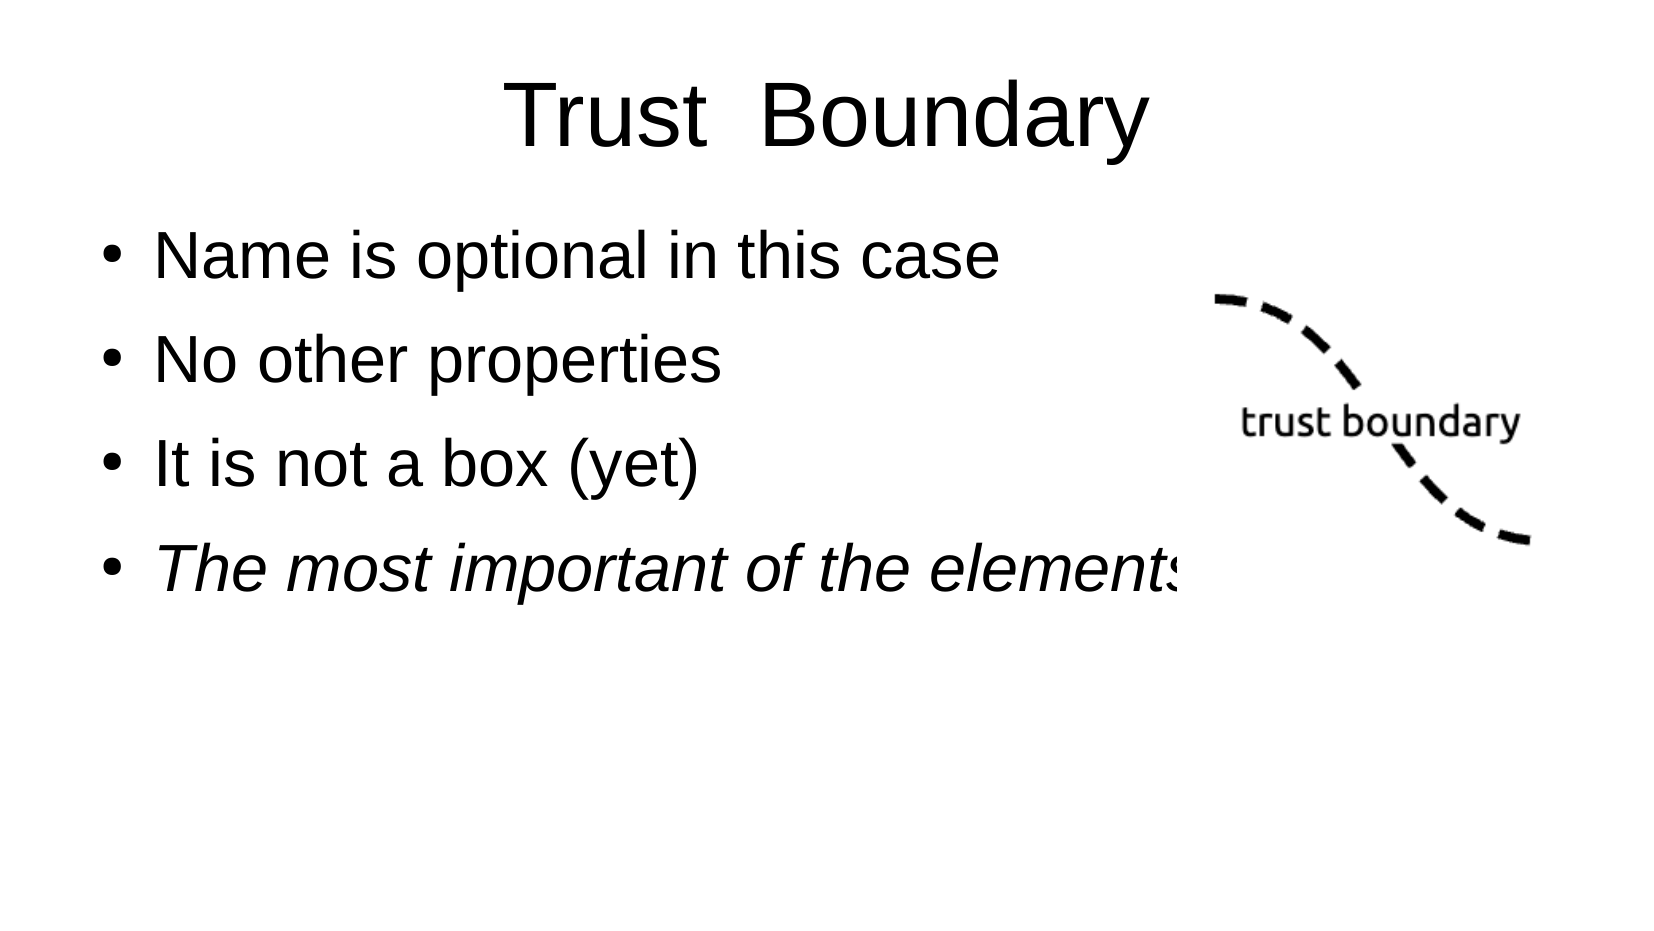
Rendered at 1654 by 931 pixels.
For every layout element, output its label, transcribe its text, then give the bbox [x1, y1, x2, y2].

title Trust Boundary [82, 37, 1571, 193]
list Name is optional in this case No other properties It is not a box (yet) The most important of the elements [82, 217, 1571, 758]
picture [1177, 245, 1613, 615]
